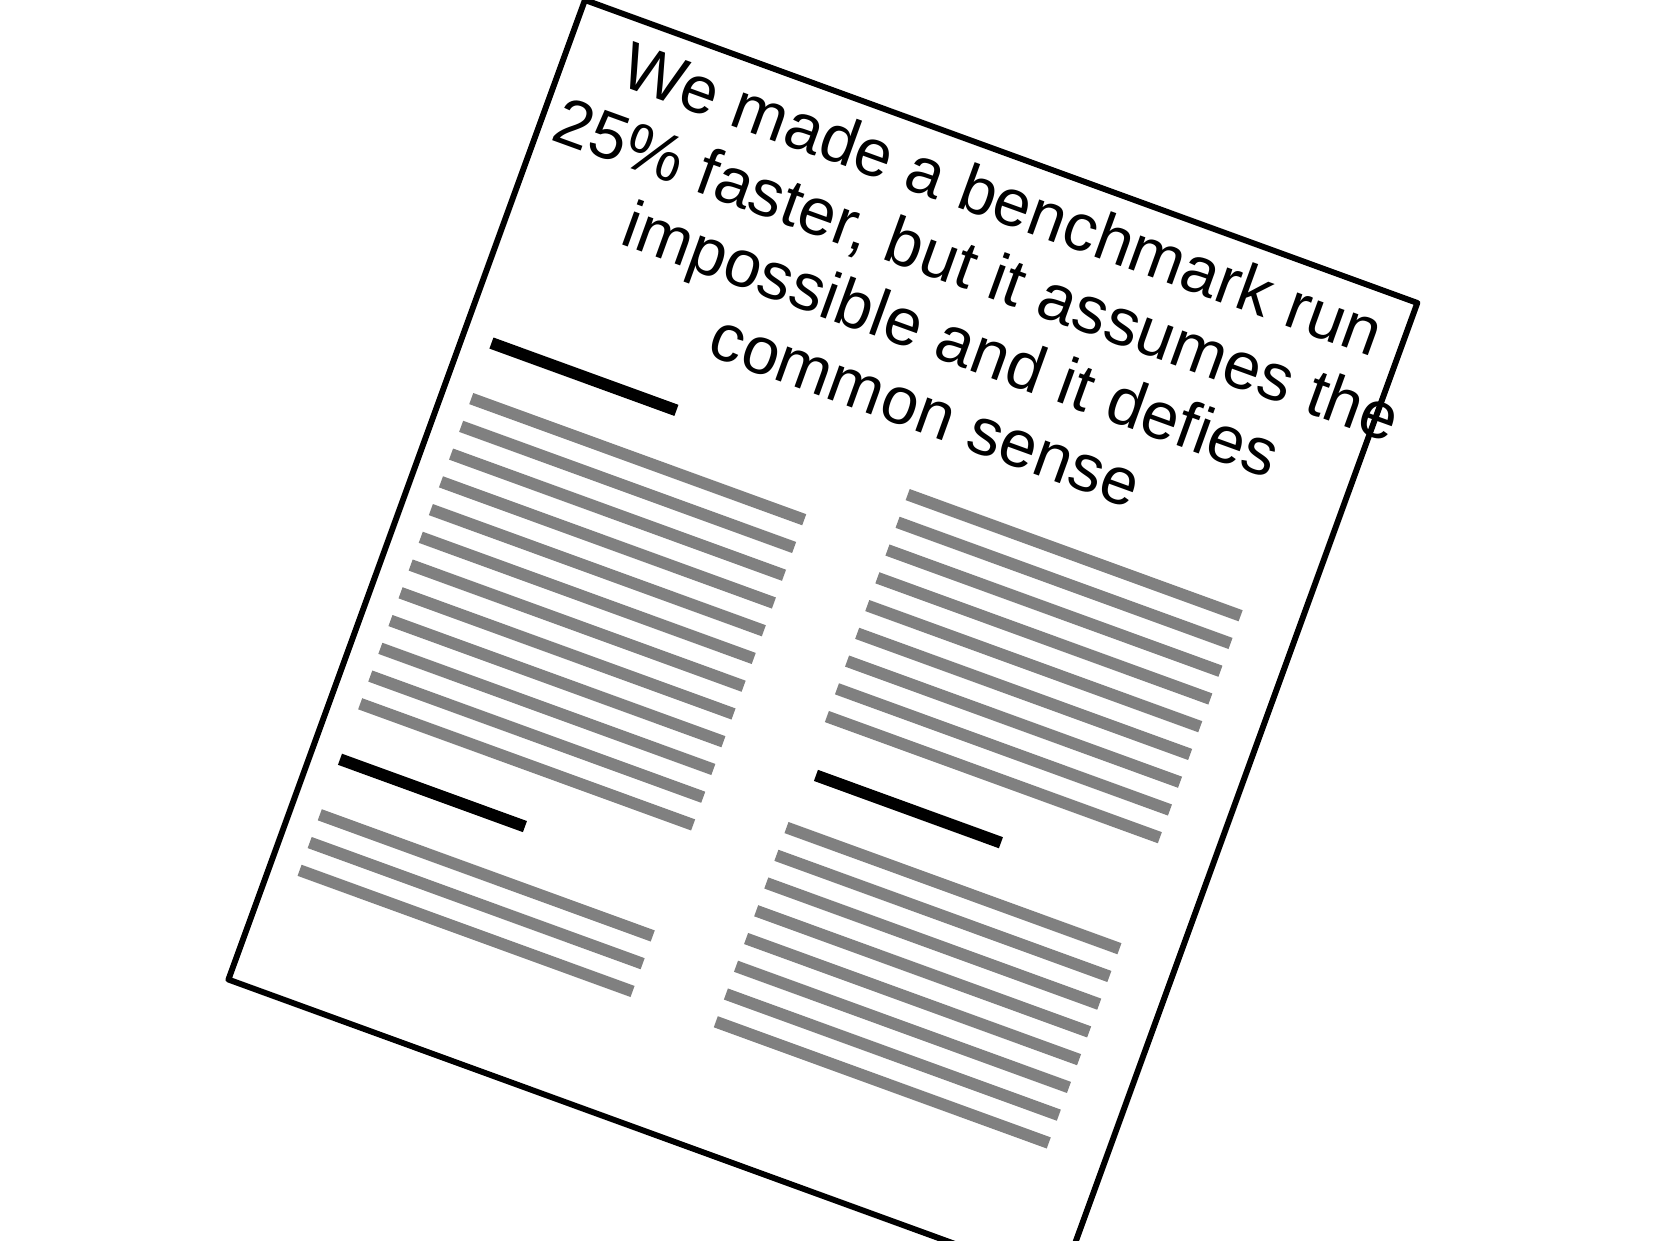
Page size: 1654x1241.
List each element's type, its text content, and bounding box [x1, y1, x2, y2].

text_box [228, 296, 1310, 1241]
text_box We made a benchmark run 25% faster, but it assumes the impossible and it defies common sense [477, 0, 1456, 612]
